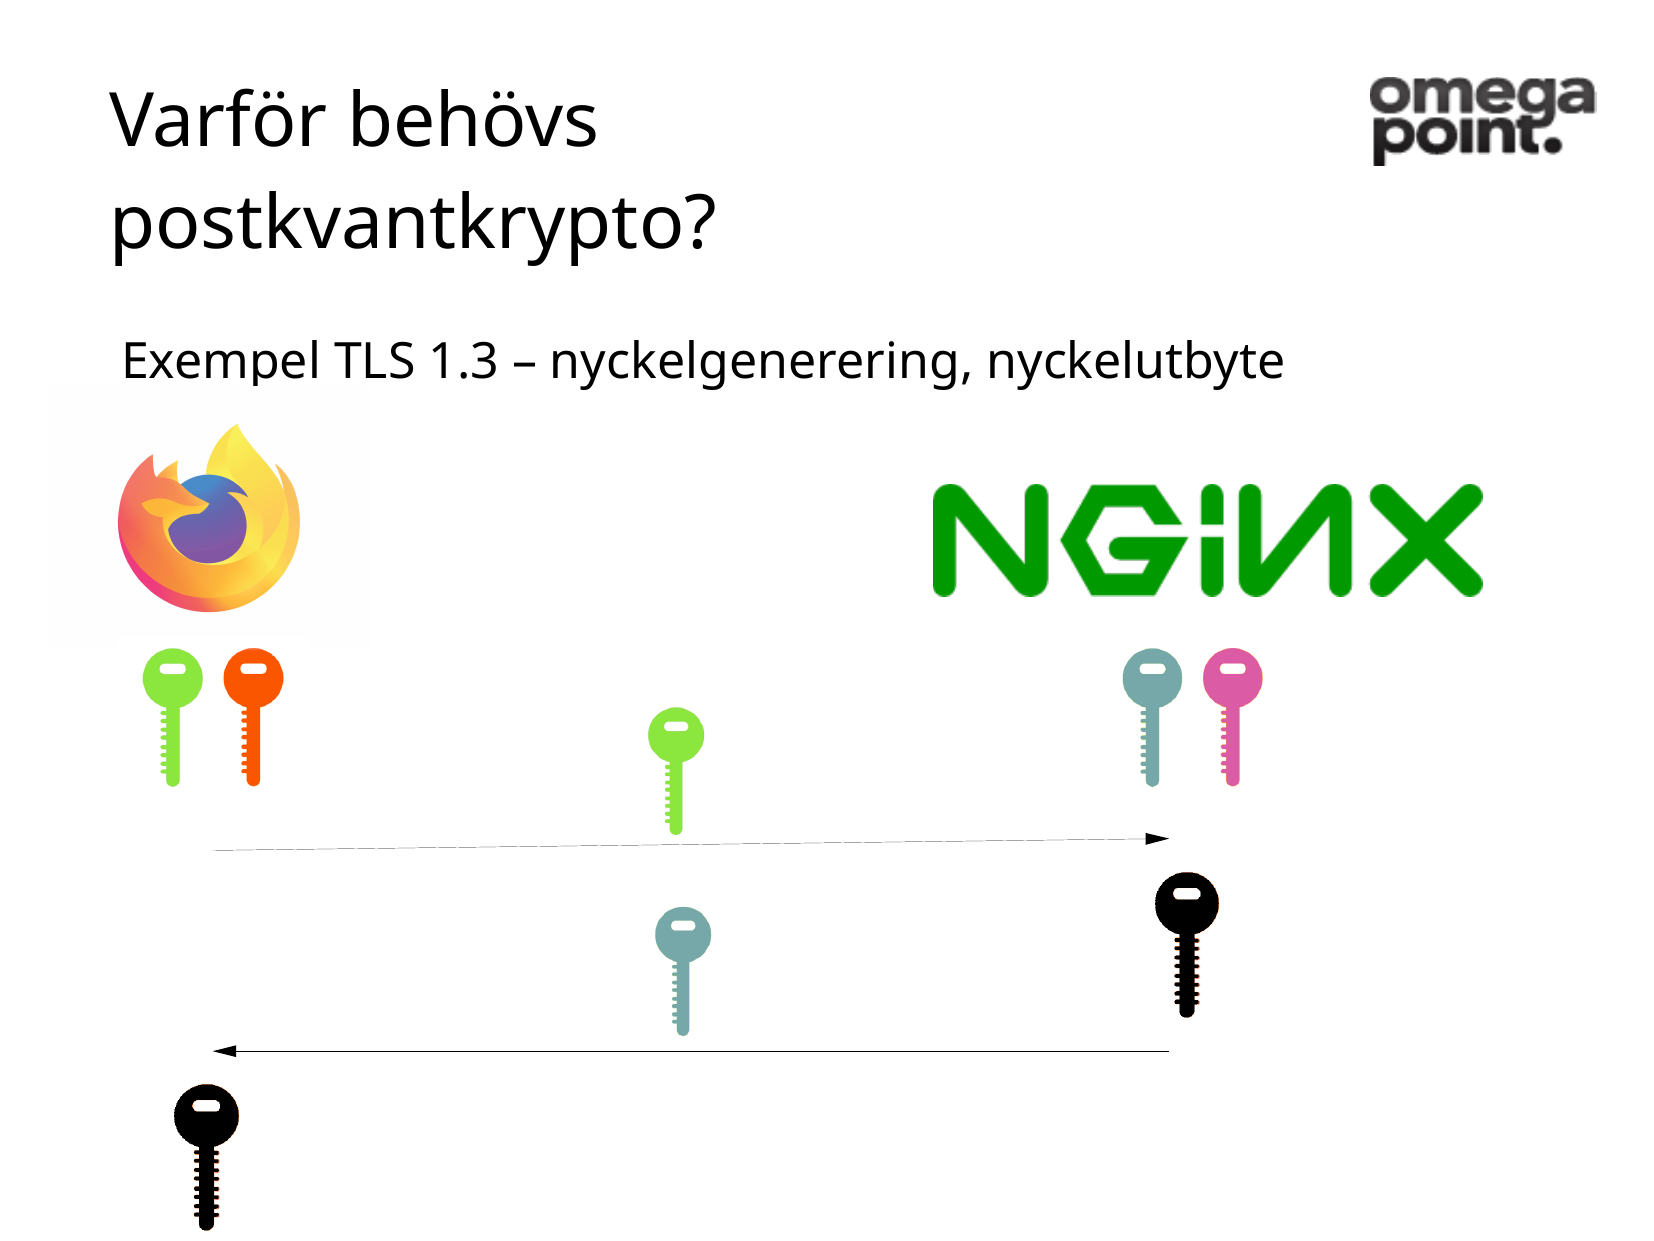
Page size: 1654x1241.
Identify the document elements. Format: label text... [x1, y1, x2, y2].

text_box Exempel TLS 1.3 – nyckelgenerering, nyckelutbyte [70, 283, 1654, 1223]
picture [933, 484, 1483, 597]
picture [1098, 637, 1287, 804]
picture [632, 896, 727, 1051]
picture [47, 386, 371, 804]
picture [164, 1074, 249, 1241]
picture [1145, 862, 1229, 1028]
picture [625, 845, 721, 851]
picture [1370, 77, 1597, 166]
picture [625, 697, 721, 845]
text_box Varför behövs postkvantkrypto? [94, 59, 1219, 261]
